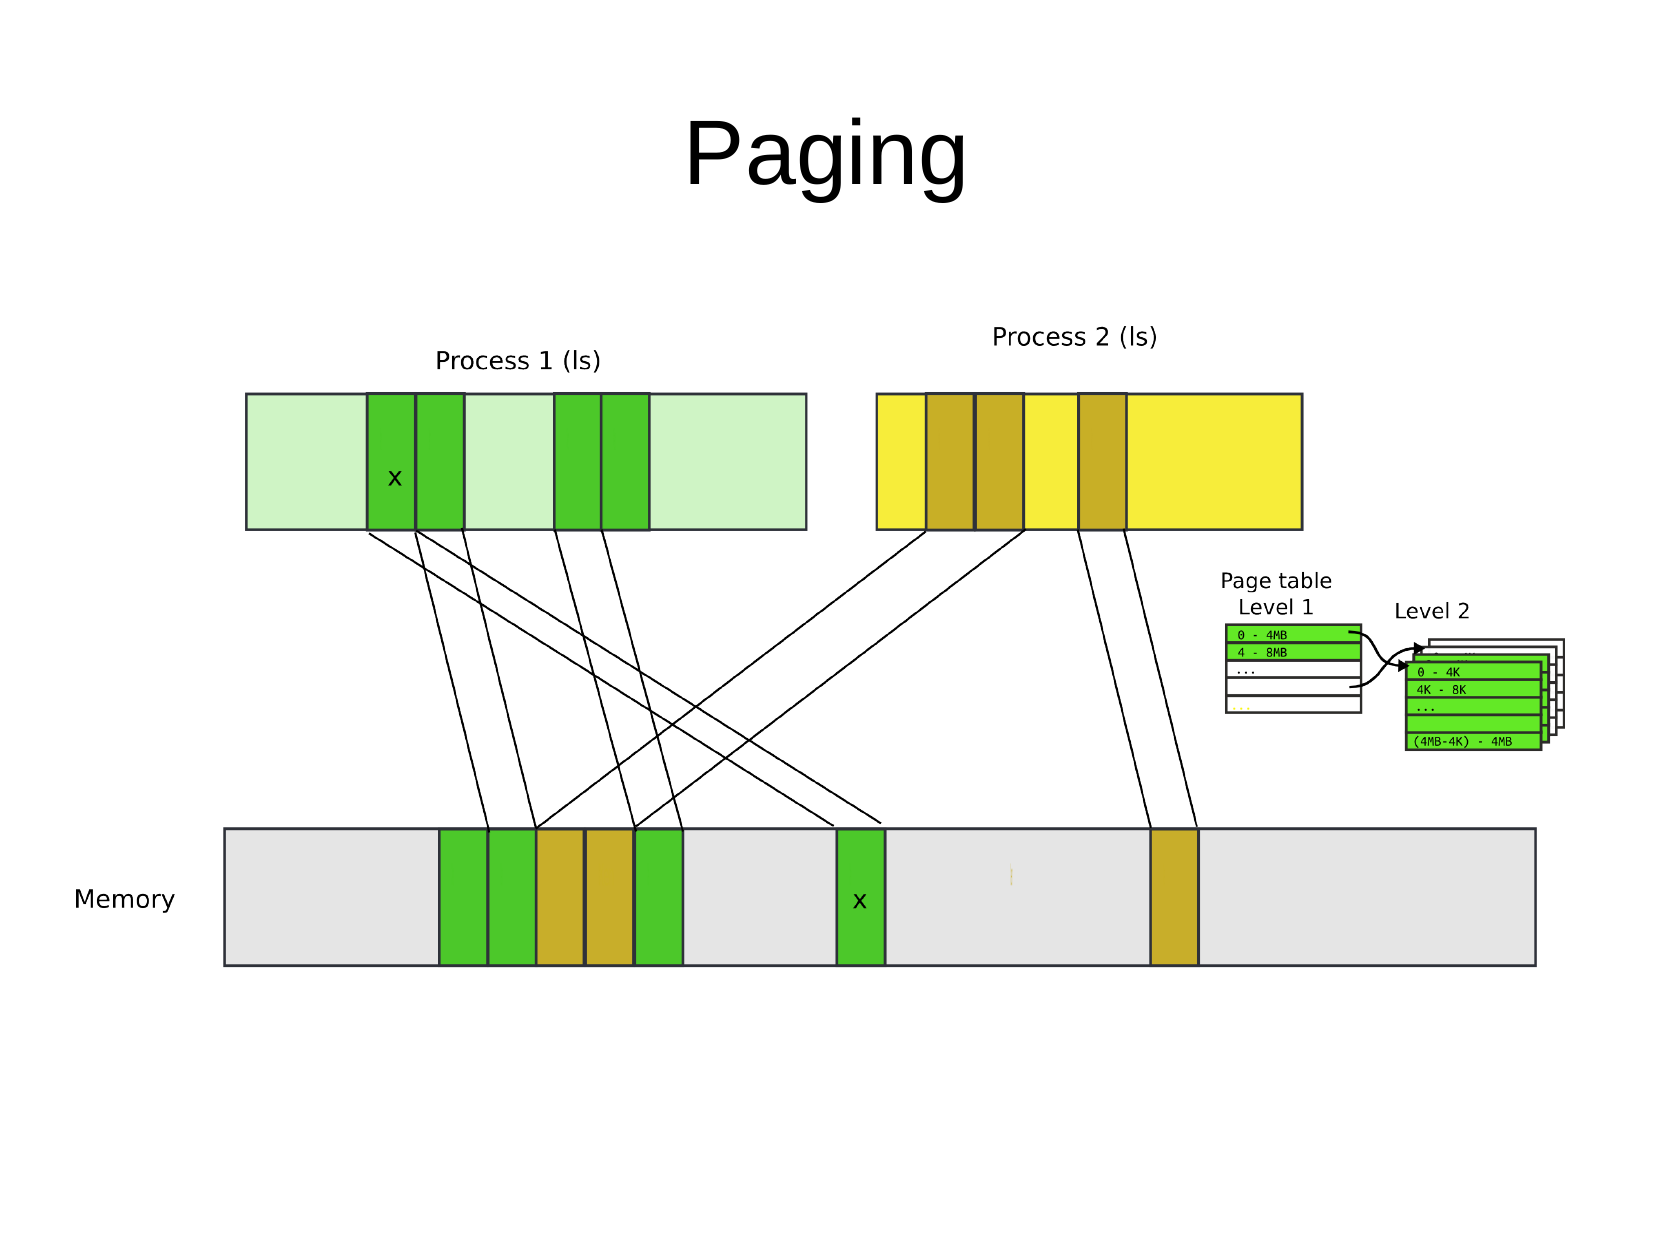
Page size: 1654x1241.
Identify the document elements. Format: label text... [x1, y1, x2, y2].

title Paging [82, 49, 1571, 257]
picture [76, 326, 1565, 973]
